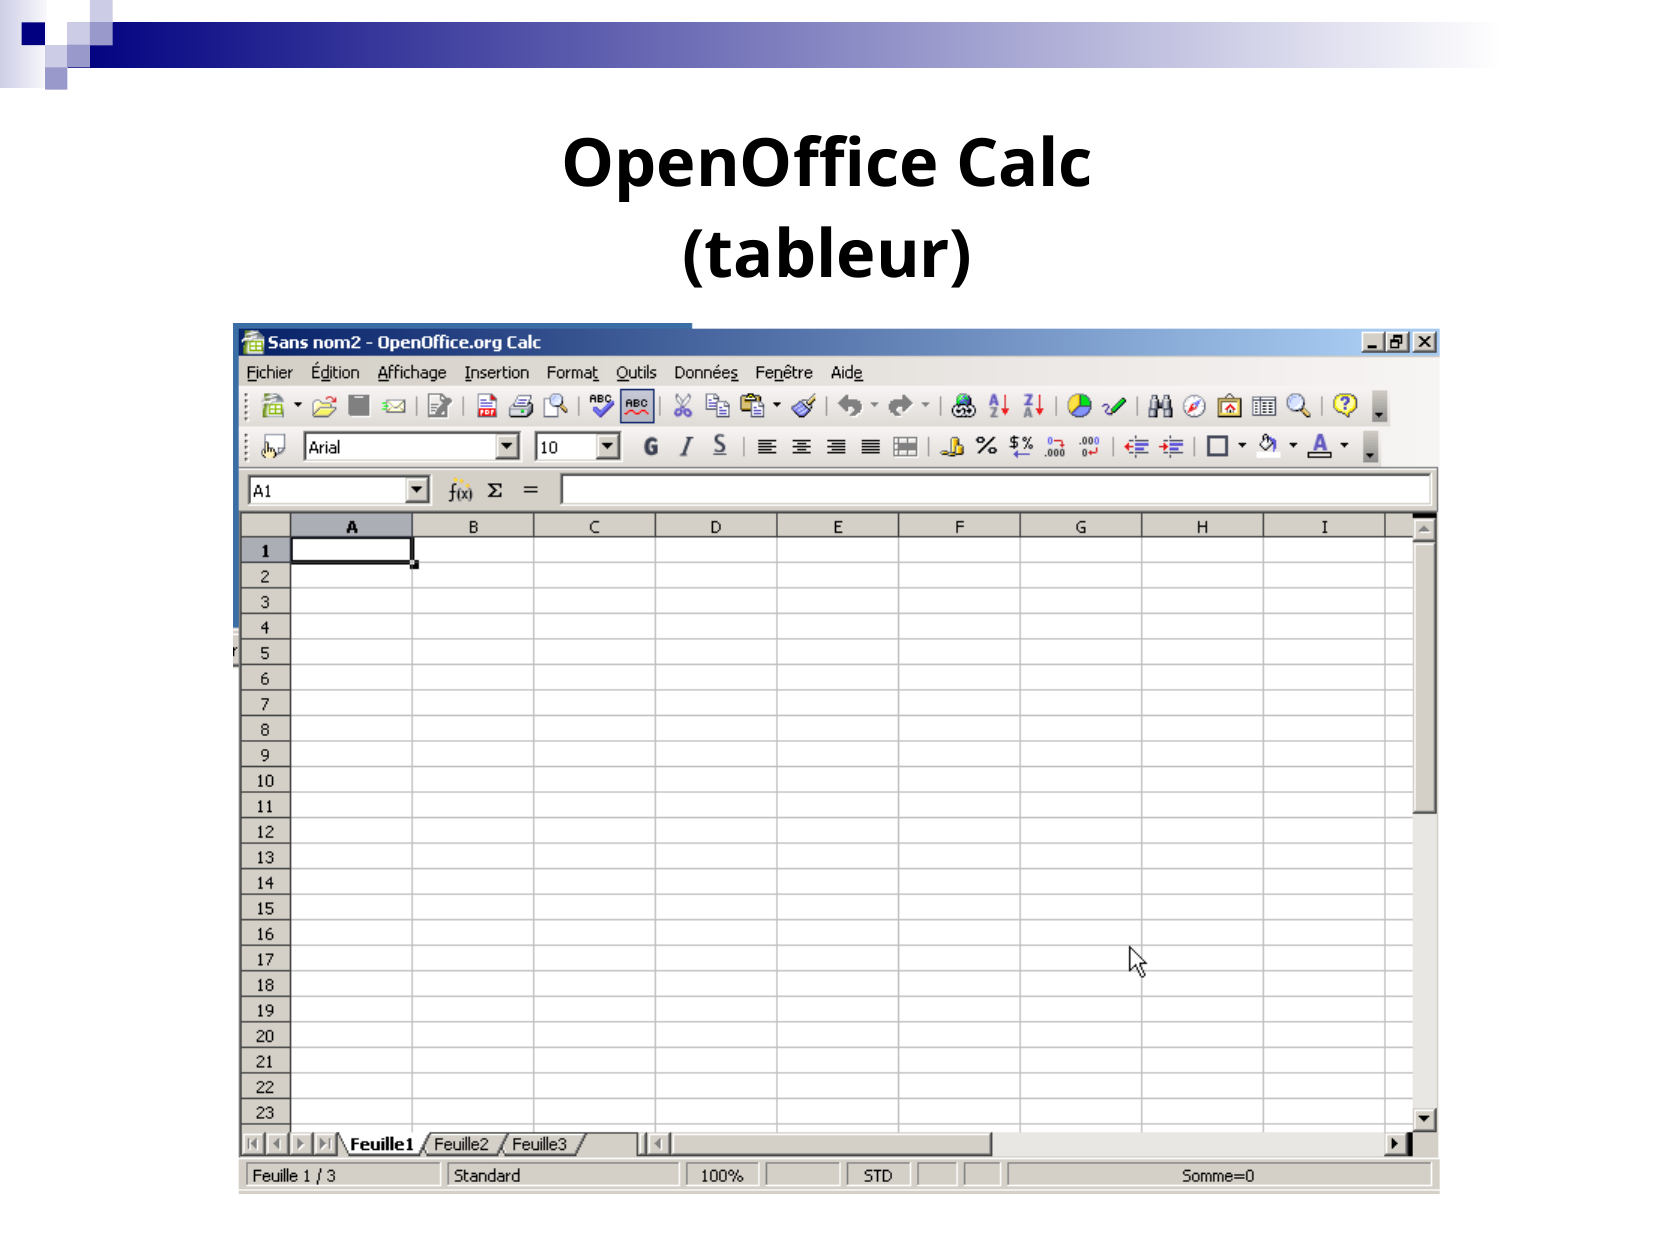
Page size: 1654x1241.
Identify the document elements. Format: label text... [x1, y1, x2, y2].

title OpenOffice Calc (tableur) [121, 102, 1534, 311]
picture [233, 323, 1446, 1194]
